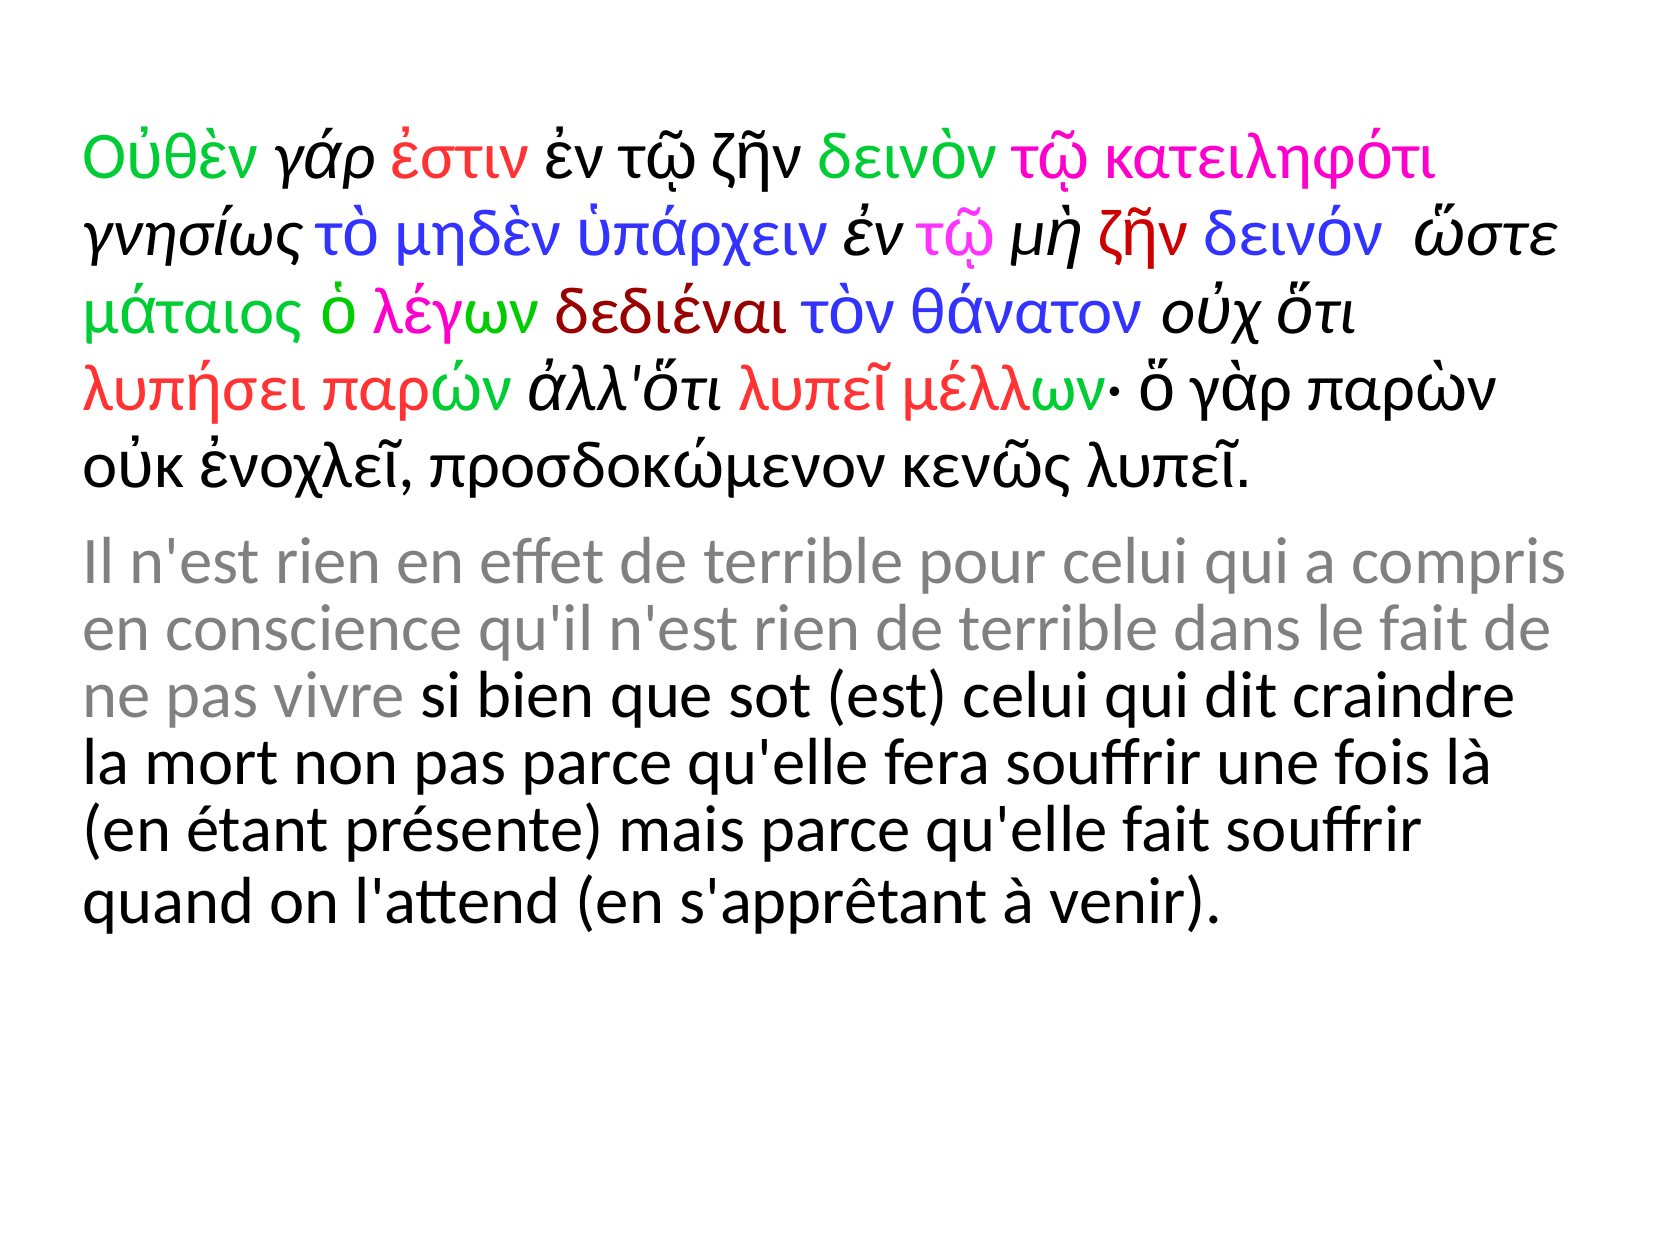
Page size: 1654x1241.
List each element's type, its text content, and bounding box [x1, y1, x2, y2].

list Oὐθὲν γάρ ἐστιν ἐν τῷ ζῆν δεινὸν τῷ κατειληφότι γνησίως τὸ μηδὲν ὑπάρχειν ἐν τῷ μὴ ζῆν δεινόν ὥστε μάταιος ὁ λέγων δεδιέναι τὸν θάνατον οὐχ ὅτι λυπήσει παρών ἀλλ'ὅτι λυπεῖ μέλλων· ὅ γὰρ παρὼν οὐκ ἐνοχλεῖ, προσδοκώμενον κενῶς λυπεῖ. Il n'est rien en effet de terrible pour celui qui a compris en conscience qu'il n'est rien de terrible dans le fait de ne pas vivre si bien que sot (est) celui qui dit craindre la mort non pas parce qu'elle fera souffrir une fois là (en étant présente) mais parce qu'elle fait souffrir quand on l'attend (en s'apprêtant à venir). [82, 118, 1571, 1121]
